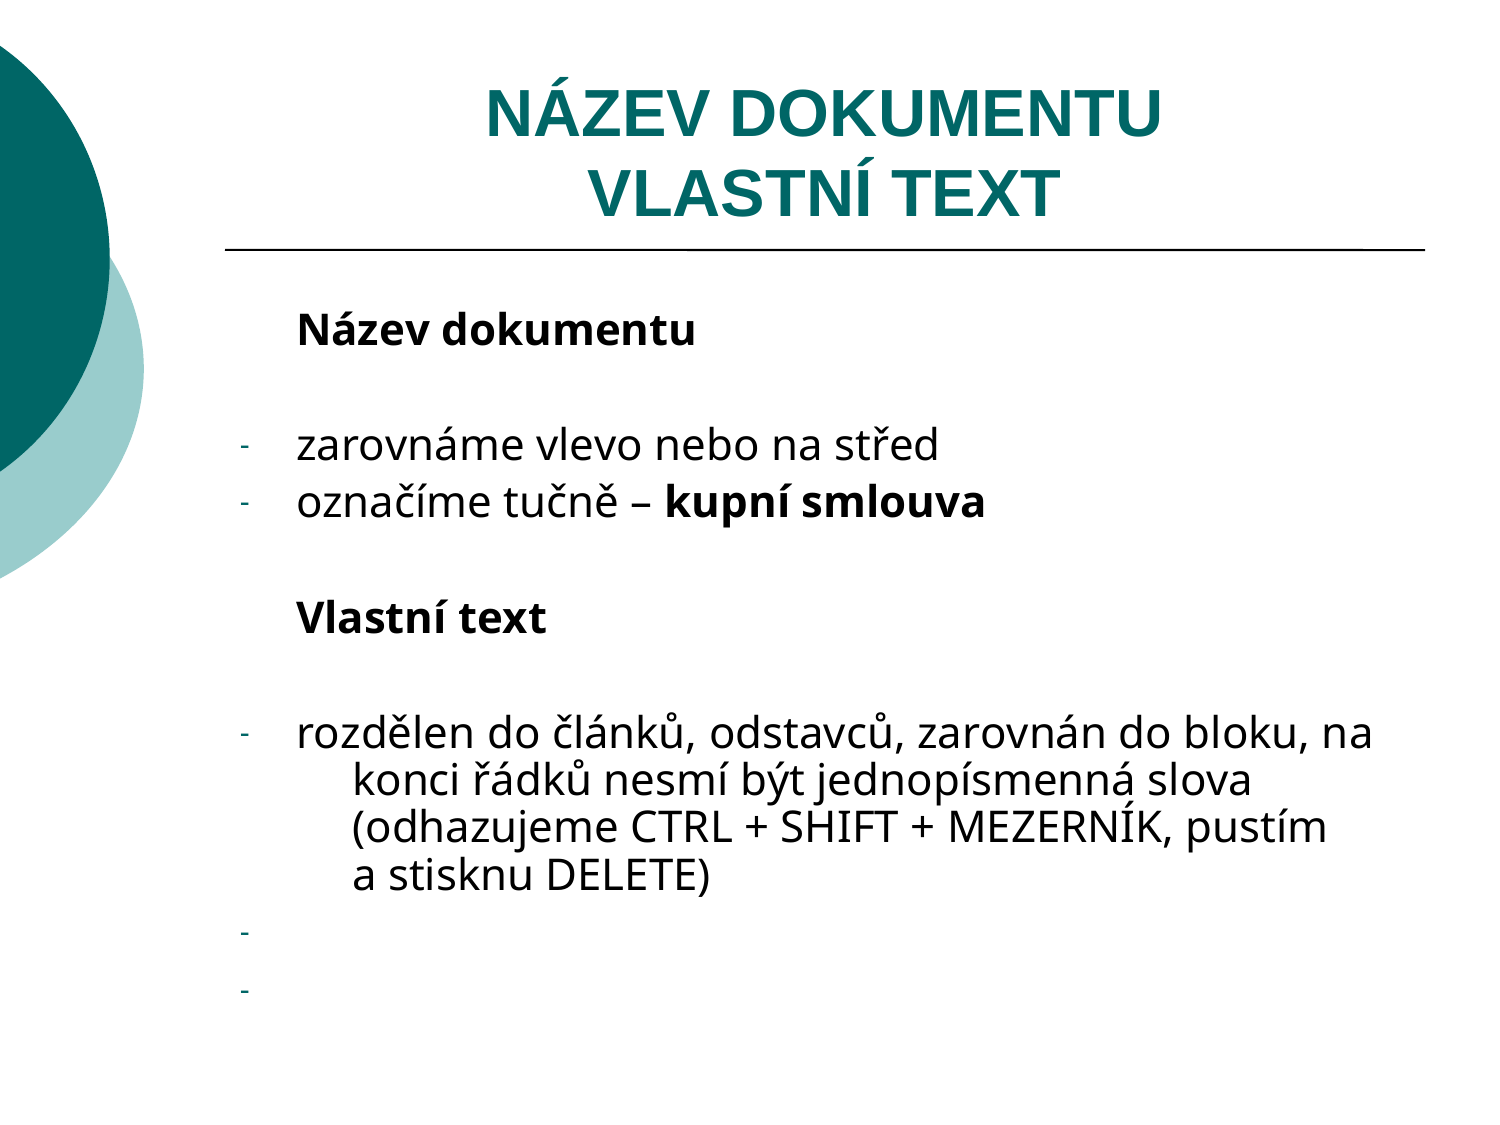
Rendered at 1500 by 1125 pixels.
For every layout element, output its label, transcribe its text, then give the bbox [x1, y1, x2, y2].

title NÁZEV DOKUMENTU VLASTNÍ TEXT [224, 49, 1425, 237]
list Název dokumentu zarovnáme vlevo nebo na střed označíme tučně – kupní smlouva Vlastní text rozdělen do článků, odstavců, zarovnán do bloku, na konci řádků nesmí být jednopísmenná slova (odhazujeme CTRL + SHIFT + MEZERNÍK, pustím a stisknu DELETE) [224, 299, 1425, 975]
